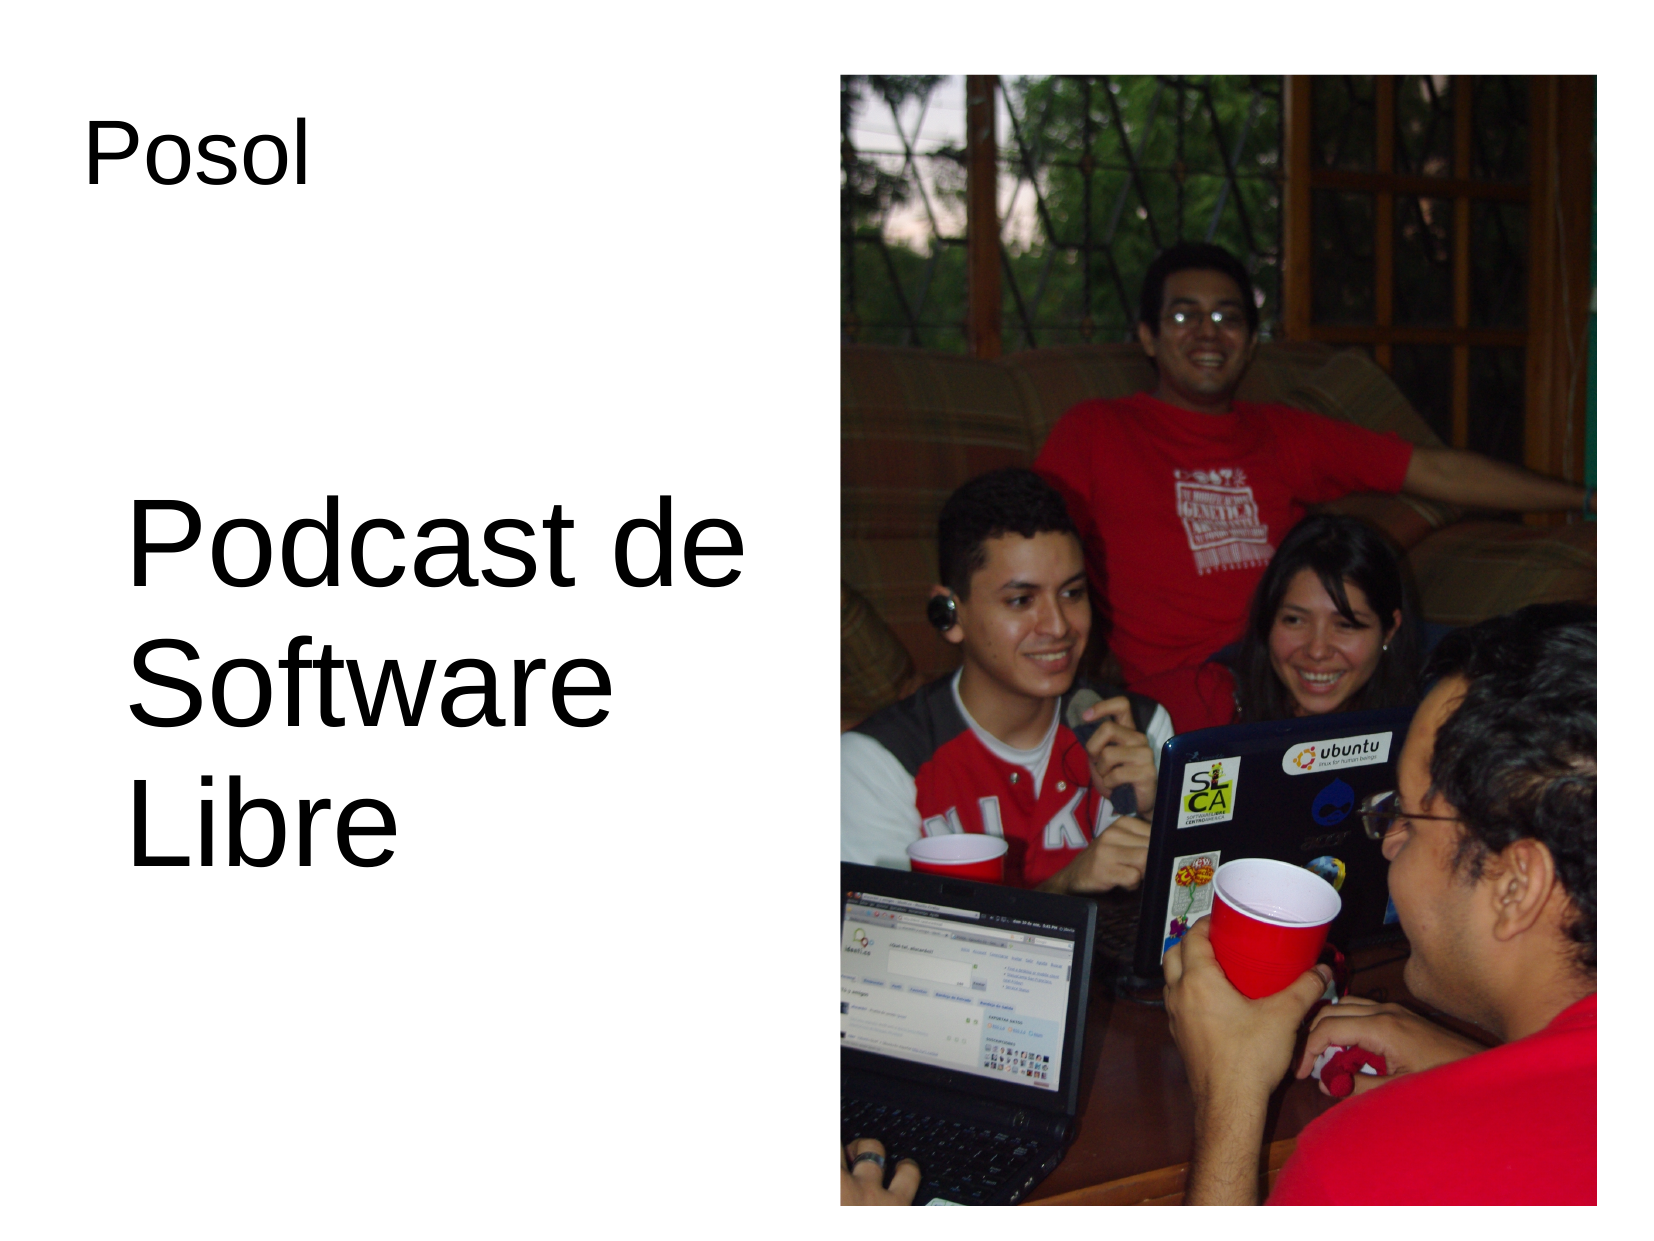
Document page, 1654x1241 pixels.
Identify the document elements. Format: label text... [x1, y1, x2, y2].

picture [840, 75, 1597, 1206]
title Posol [82, 49, 1571, 257]
text_box Podcast de Software Libre [109, 465, 766, 901]
